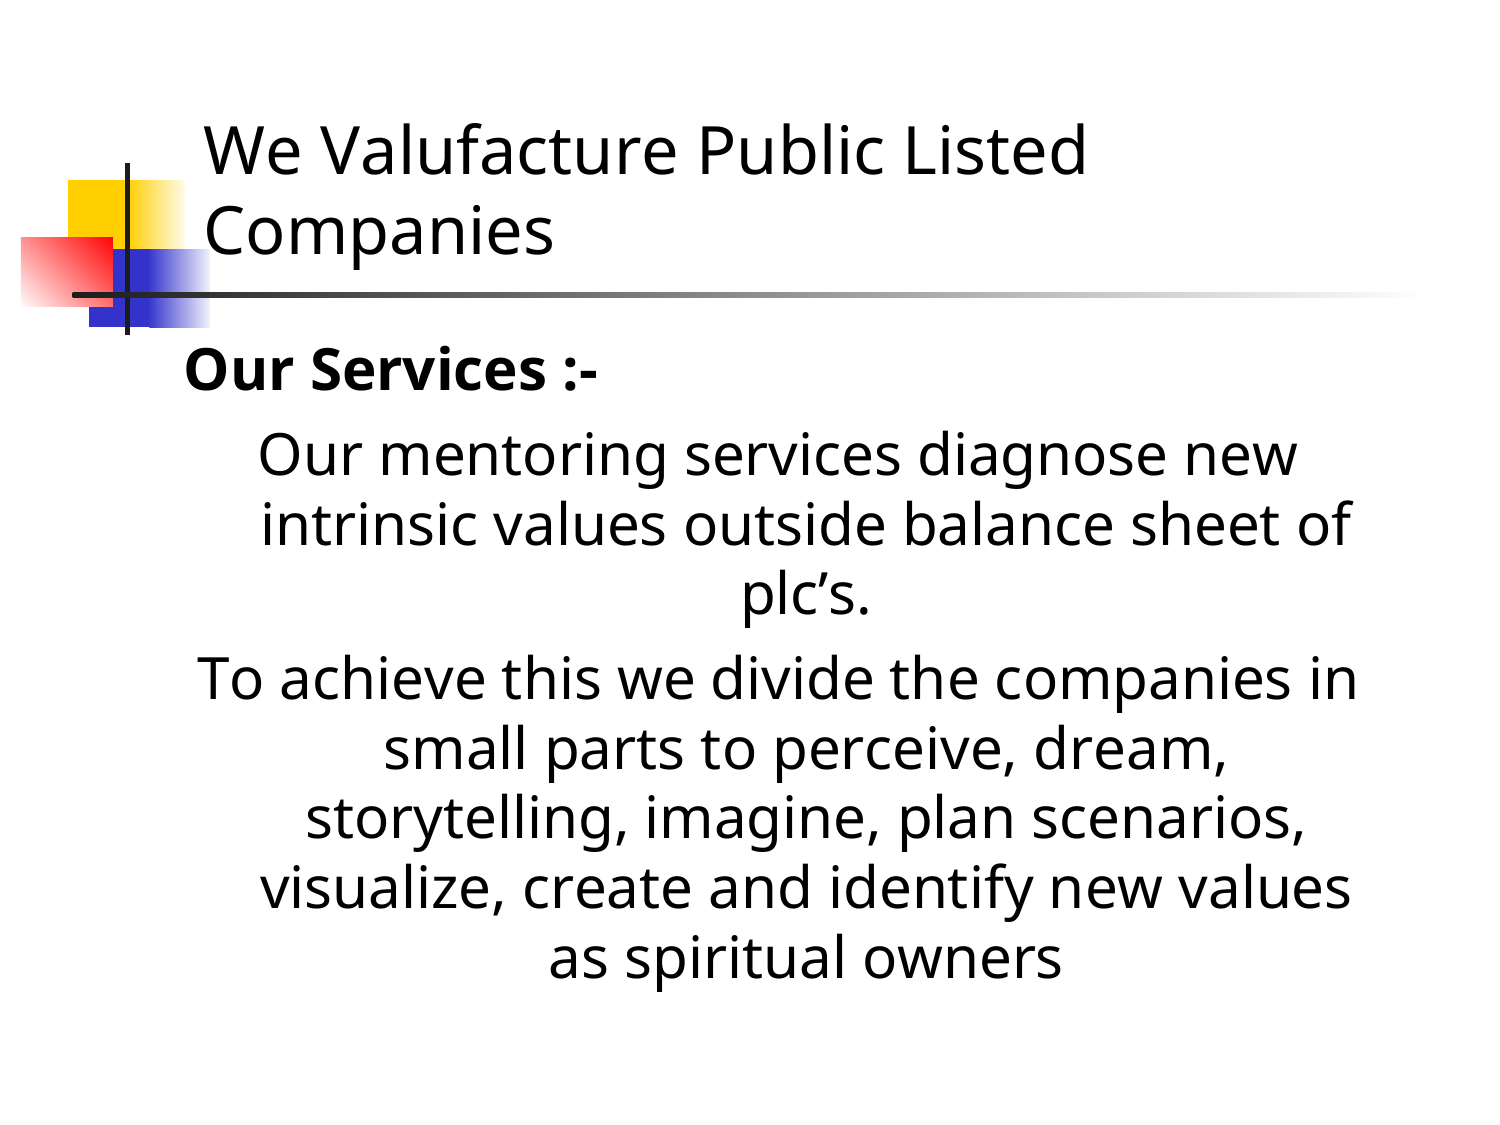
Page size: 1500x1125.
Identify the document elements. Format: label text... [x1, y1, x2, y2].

title We Valufacture Public Listed Companies [188, 35, 1468, 275]
list Our Services :- Our mentoring services diagnose new intrinsic values outside balance sheet of plc’s. To achieve this we divide the companies in small parts to perceive, dream, storytelling, imagine, plan scenarios, visualize, create and identify new values as spiritual owners [112, 324, 1388, 1000]
